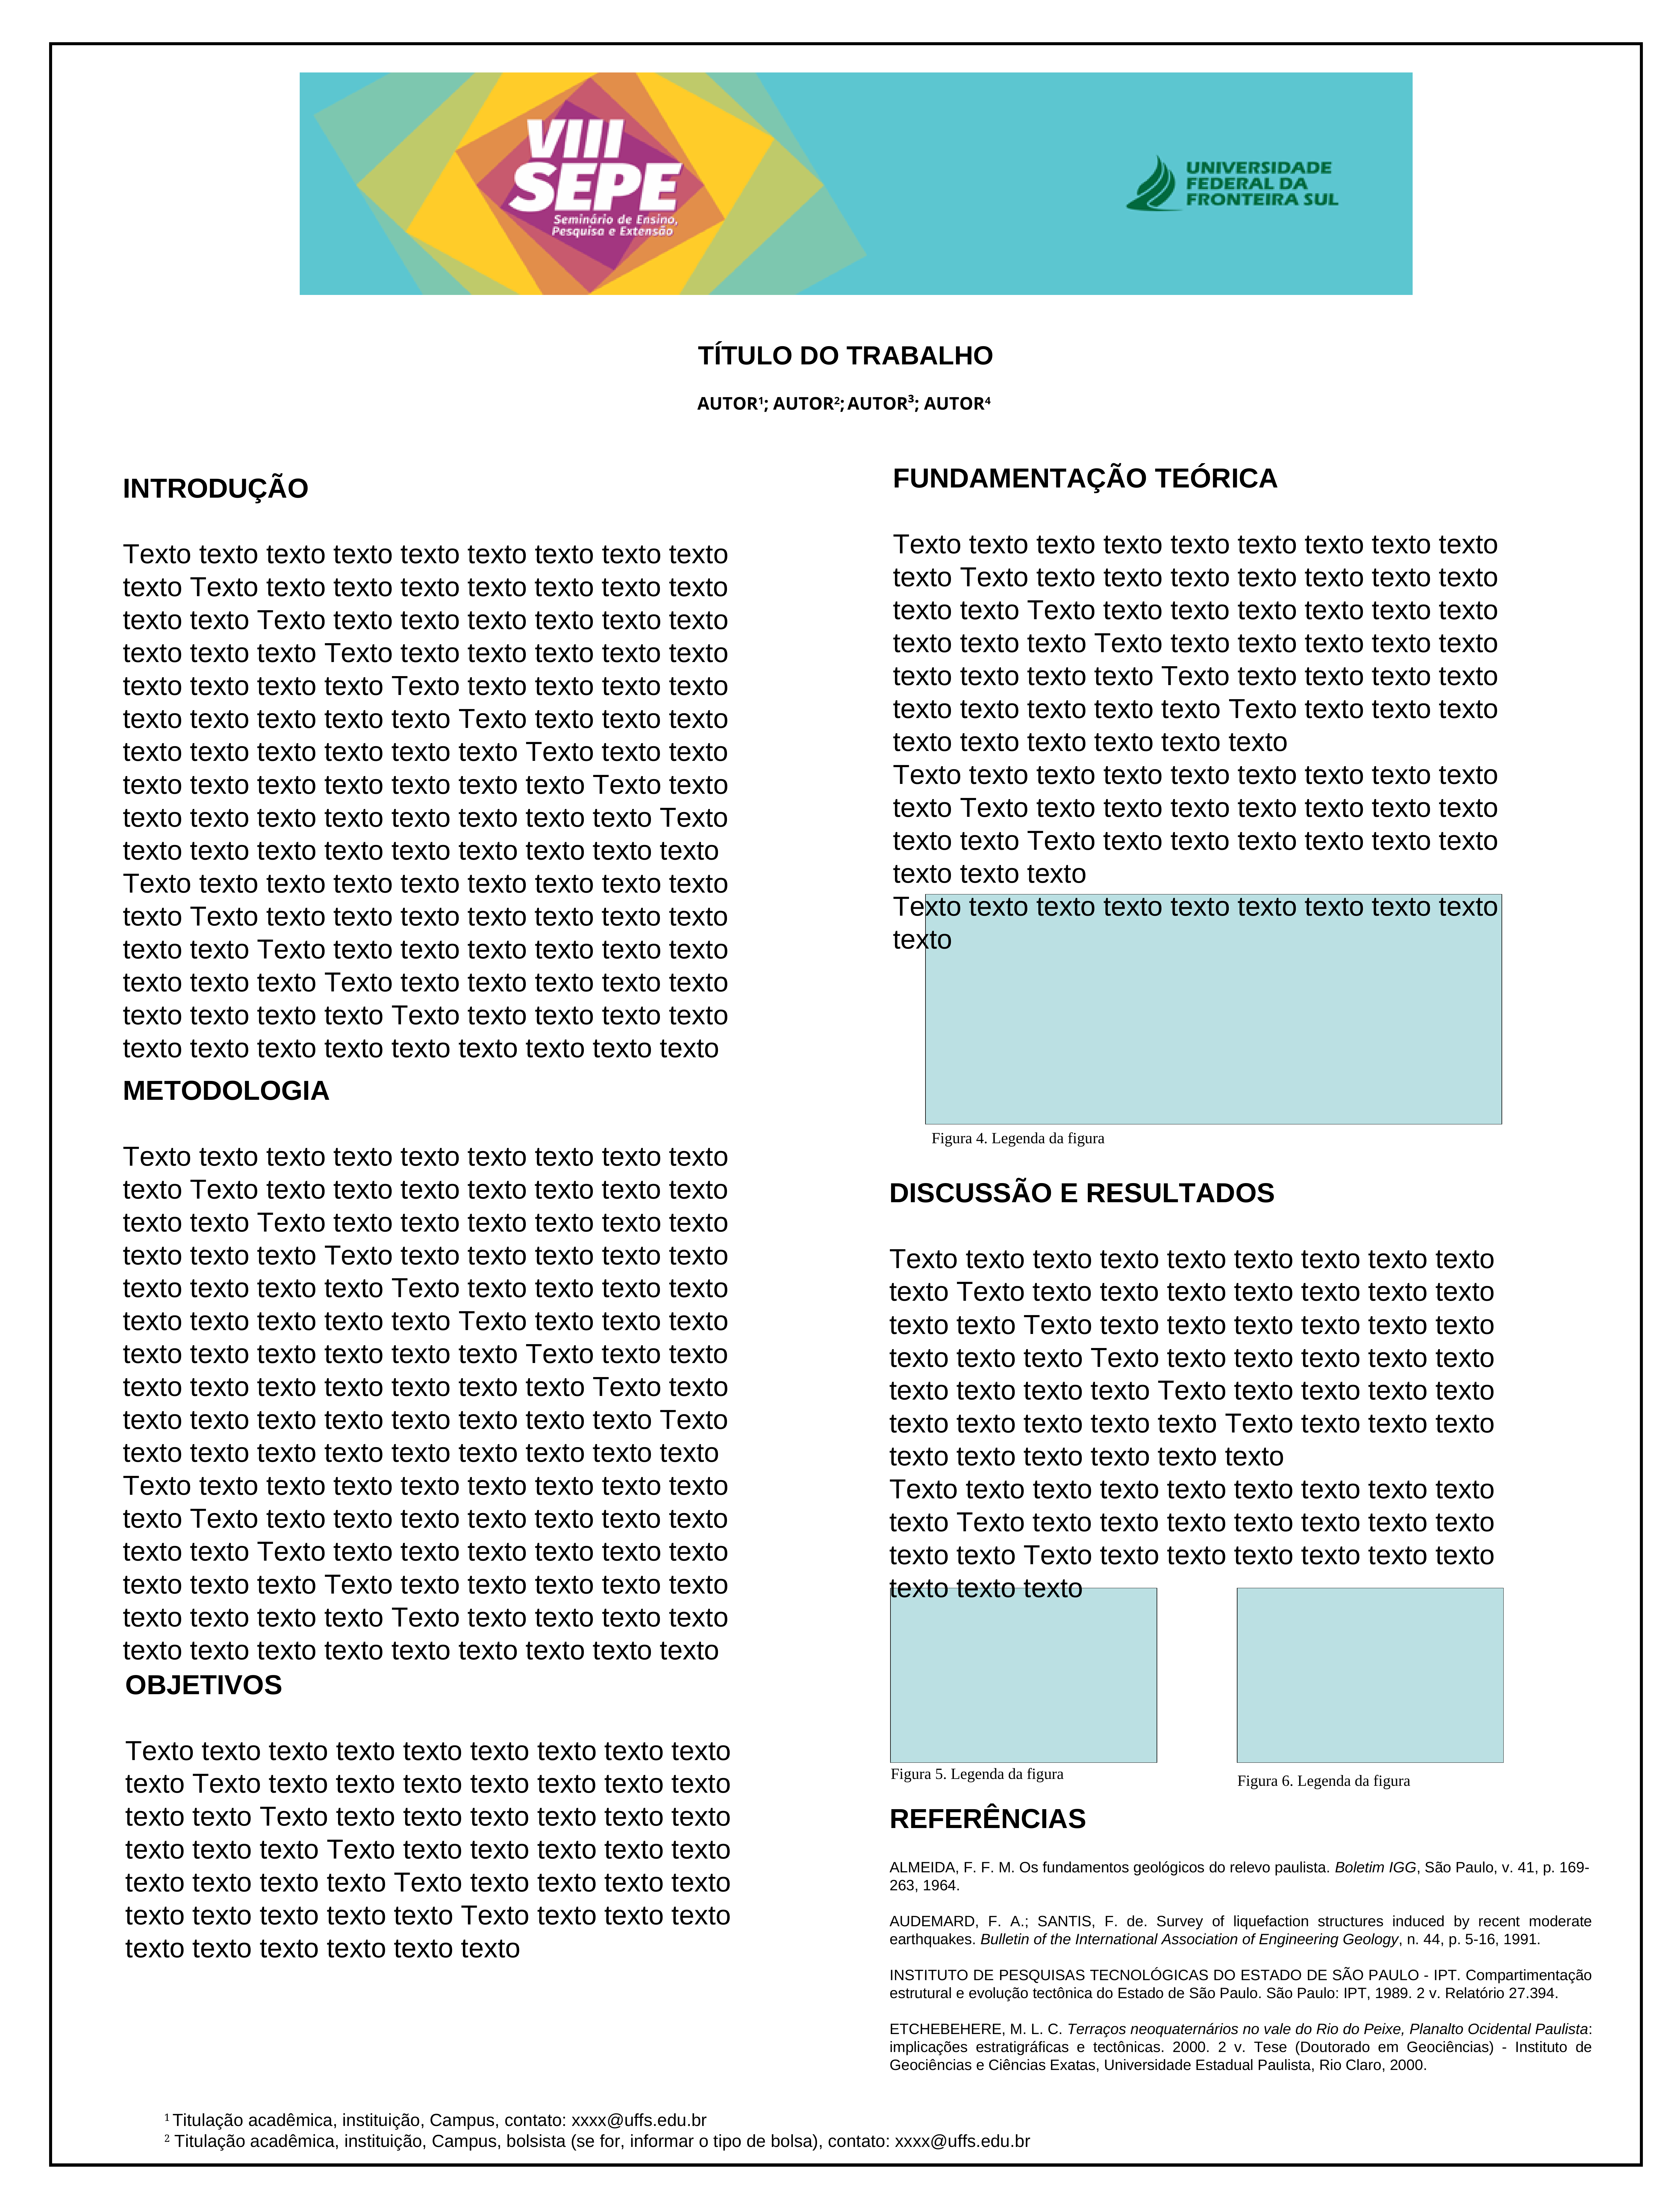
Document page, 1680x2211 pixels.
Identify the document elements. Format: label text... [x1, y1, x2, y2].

text_box REFERÊNCIAS ALMEIDA, F. F. M. Os fundamentos geológicos do relevo paulista. Boletim IGG, São Paulo, v. 41, p. 169-263, 1964. AUDEMARD, F. A.; SANTIS, F. de. Survey of liquefaction structures induced by recent moderate earthquakes. Bulletin of the International Association of Engineering Geology, n. 44, p. 5-16, 1991. INSTITUTO DE PESQUISAS TECNOLÓGICAS DO ESTADO DE SÃO PAULO - IPT. Compartimentação estrutural e evolução tectônica do Estado de São Paulo. São Paulo: IPT, 1989. 2 v. Relatório 27.394. ETCHEBEHERE, M. L. C. Terraços neoquaternários no vale do Rio do Peixe, Planalto Ocidental Paulista: implicações estratigráficas e tectônicas. 2000. 2 v. Tese (Doutorado em Geociências) - Instituto de Geociências e Ciências Exatas, Universidade Estadual Paulista, Rio Claro, 2000. [885, 1798, 1597, 2112]
text_box [925, 957, 1502, 1124]
picture [300, 72, 1413, 295]
text_box METODOLOGIA Texto texto texto texto texto texto texto texto texto texto Texto texto texto texto texto texto texto texto texto texto Texto texto texto texto texto texto texto texto texto texto Texto texto texto texto texto texto texto texto texto texto Texto texto texto texto texto texto texto texto texto texto Texto texto texto texto texto texto texto texto texto texto Texto texto texto texto texto texto texto texto texto texto Texto texto texto texto texto texto texto texto texto texto Texto texto texto texto texto texto texto texto texto texto Texto texto texto texto texto texto texto texto texto texto Texto texto texto texto texto texto texto texto texto texto Texto texto texto texto texto texto texto texto texto texto Texto texto texto texto texto texto texto texto texto texto Texto texto texto texto texto texto texto texto texto texto texto texto texto texto [118, 1131, 799, 1733]
text_box Figura 5. Legenda da figura [886, 1761, 1072, 1785]
text_box INTRODUÇÃO Texto texto texto texto texto texto texto texto texto texto Texto texto texto texto texto texto texto texto texto texto Texto texto texto texto texto texto texto texto texto texto Texto texto texto texto texto texto texto texto texto texto Texto texto texto texto texto texto texto texto texto texto Texto texto texto texto texto texto texto texto texto texto Texto texto texto texto texto texto texto texto texto texto Texto texto texto texto texto texto texto texto texto texto Texto texto texto texto texto texto texto texto texto texto Texto texto texto texto texto texto texto texto texto texto Texto texto texto texto texto texto texto texto texto texto Texto texto texto texto texto texto texto texto texto texto Texto texto texto texto texto texto texto texto texto texto Texto texto texto texto texto texto texto texto texto texto texto texto texto texto [118, 468, 799, 1131]
text_box TÍTULO DO TRABALHO [234, 288, 1458, 420]
text_box Figura 6. Legenda da figura [1233, 1768, 1419, 1791]
text_box [1237, 1605, 1504, 1763]
text_box FUNDAMENTAÇÃO TEÓRICA Texto texto texto texto texto texto texto texto texto texto Texto texto texto texto texto texto texto texto texto texto Texto texto texto texto texto texto texto texto texto texto Texto texto texto texto texto texto texto texto texto texto Texto texto texto texto texto texto texto texto texto texto Texto texto texto texto texto texto texto texto texto texto Texto texto texto texto texto texto texto texto texto texto Texto texto texto texto texto texto texto texto texto texto Texto texto texto texto texto texto texto texto texto texto Texto texto texto texto texto texto texto texto texto texto [888, 458, 1569, 957]
text_box [890, 1605, 1157, 1763]
text_box DISCUSSÃO E RESULTADOS Texto texto texto texto texto texto texto texto texto texto Texto texto texto texto texto texto texto texto texto texto Texto texto texto texto texto texto texto texto texto texto Texto texto texto texto texto texto texto texto texto texto Texto texto texto texto texto texto texto texto texto texto Texto texto texto texto texto texto texto texto texto texto Texto texto texto texto texto texto texto texto texto texto Texto texto texto texto texto texto texto texto texto texto Texto texto texto texto texto texto texto texto texto texto [885, 1172, 1565, 1605]
text_box 1 Titulação acadêmica, instituição, Campus, contato: xxxx@uffs.edu.br 2 Titulação acadêmica, instituição, Campus, bolsista (se for, informar o tipo de bolsa), contato: xxxx@uffs.edu.br [160, 2106, 1489, 2153]
text_box AUTOR1; AUTOR2; AUTOR³; AUTOR4 [293, 390, 1383, 416]
text_box OBJETIVOS Texto texto texto texto texto texto texto texto texto texto Texto texto texto texto texto texto texto texto texto texto Texto texto texto texto texto texto texto texto texto texto Texto texto texto texto texto texto texto texto texto texto Texto texto texto texto texto texto texto texto texto texto Texto texto texto texto texto texto texto texto texto texto [121, 1664, 801, 1998]
text_box Figura 4. Legenda da figura [927, 1125, 1113, 1149]
